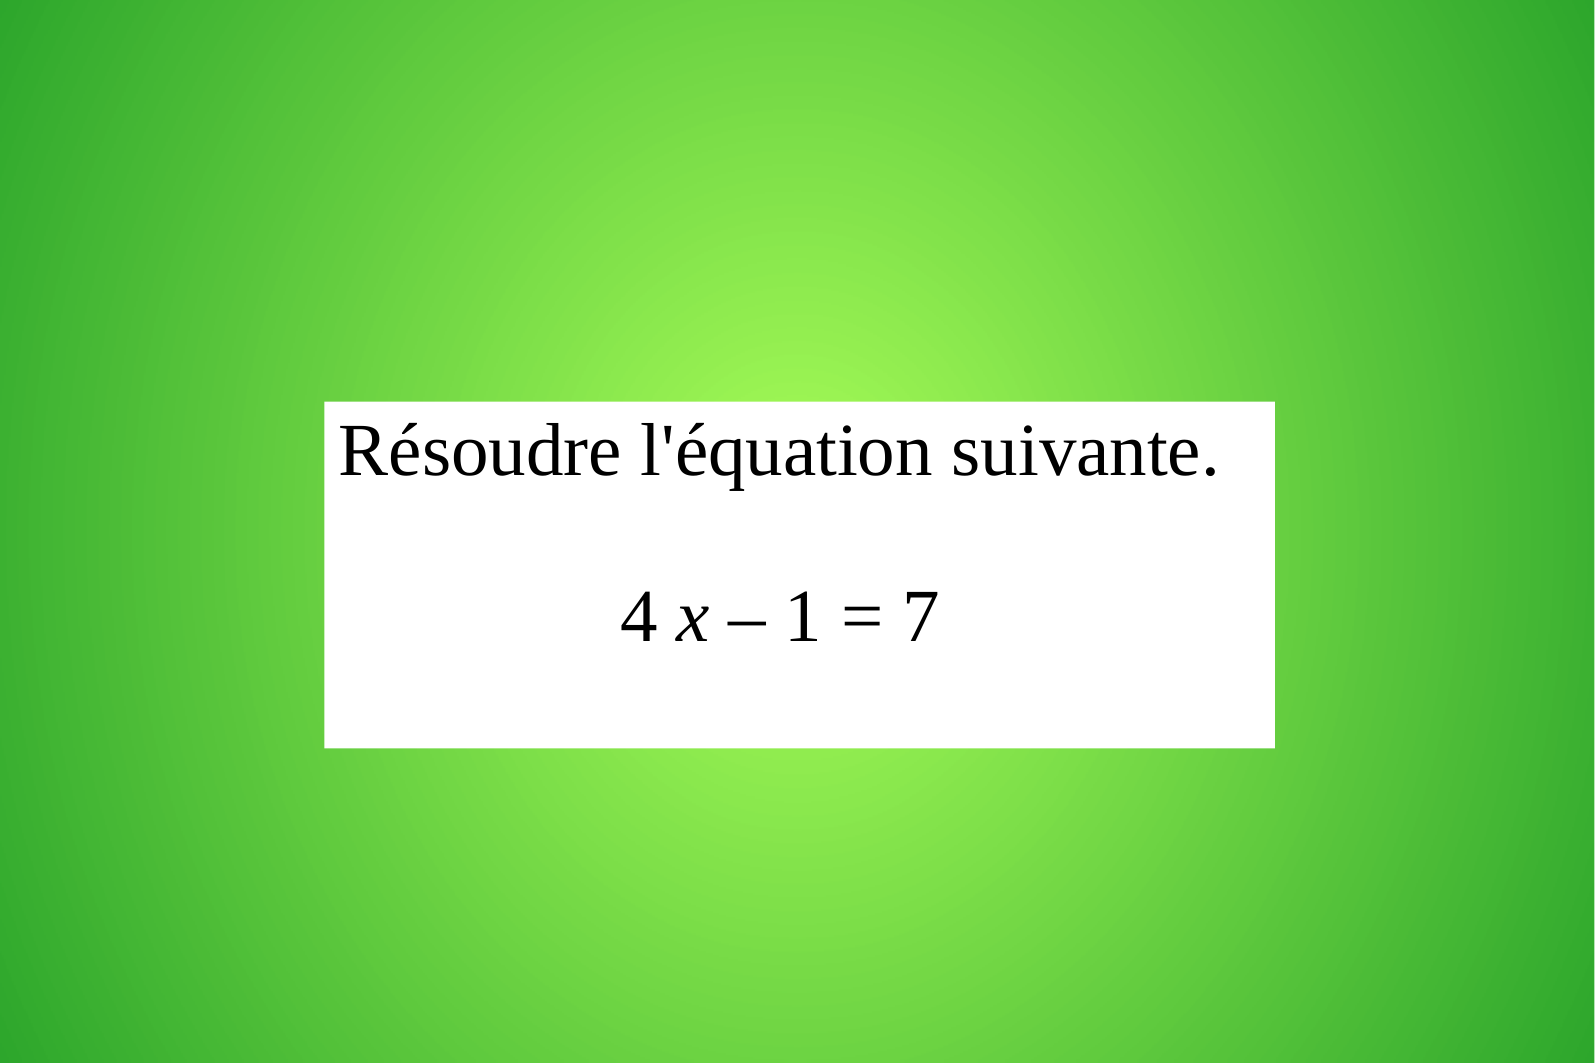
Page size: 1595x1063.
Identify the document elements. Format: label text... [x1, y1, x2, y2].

text_box Résoudre l'équation suivante. 4 x – 1 = 7 [324, 401, 1275, 749]
picture [0, 0, 1595, 1063]
